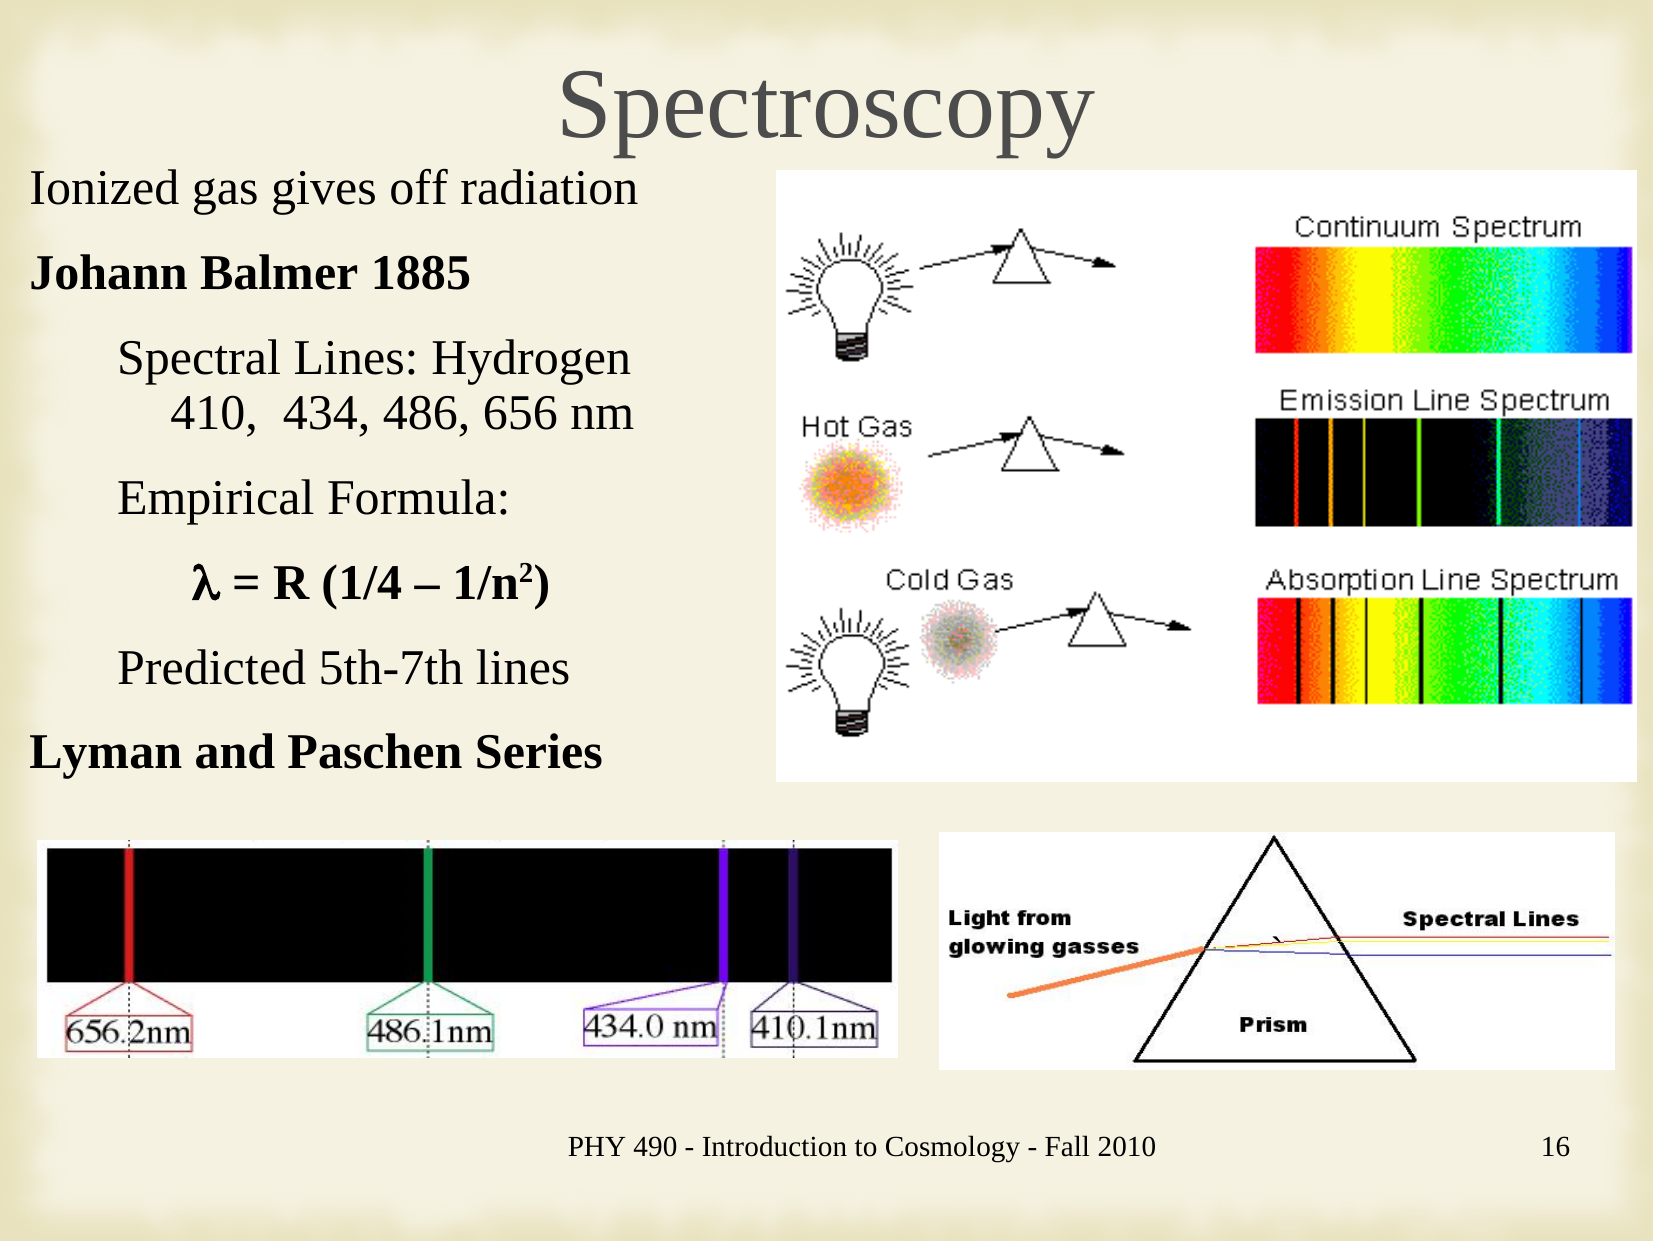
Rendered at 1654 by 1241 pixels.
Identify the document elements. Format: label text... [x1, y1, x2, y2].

list Ionized gas gives off radiation Johann Balmer 1885 Spectral Lines: Hydrogen 410, 434, 486, 656 nm Empirical Formula: l = R (1/4 – 1/n2) Predicted 5th-7th lines Lyman and Paschen Series [11, 160, 738, 846]
picture [0, 0, 1653, 1241]
title Spectroscopy [82, 0, 1571, 208]
